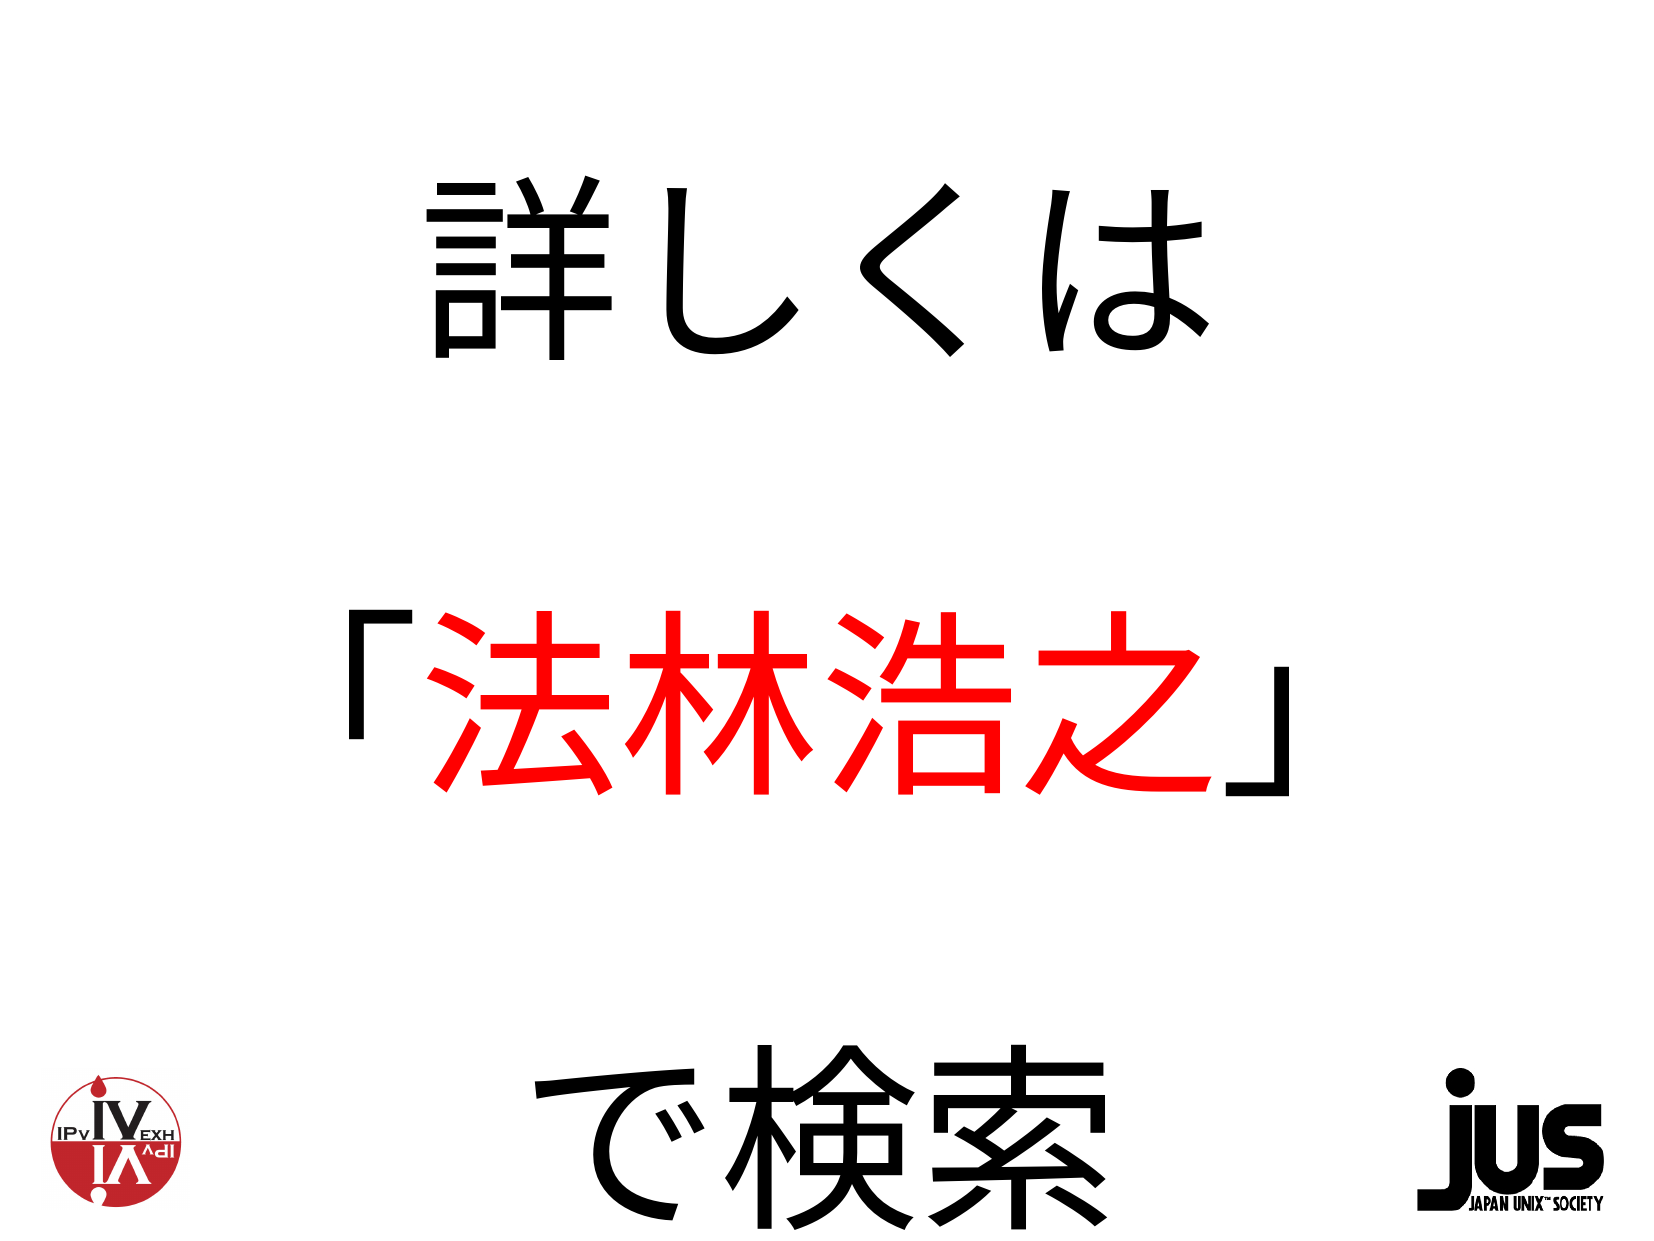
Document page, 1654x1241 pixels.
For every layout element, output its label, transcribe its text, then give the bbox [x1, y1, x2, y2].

picture [41, 1068, 190, 1210]
subtitle 詳しくは 「法林浩之」 で検索 [75, 188, 1564, 1050]
picture [1417, 1068, 1604, 1211]
